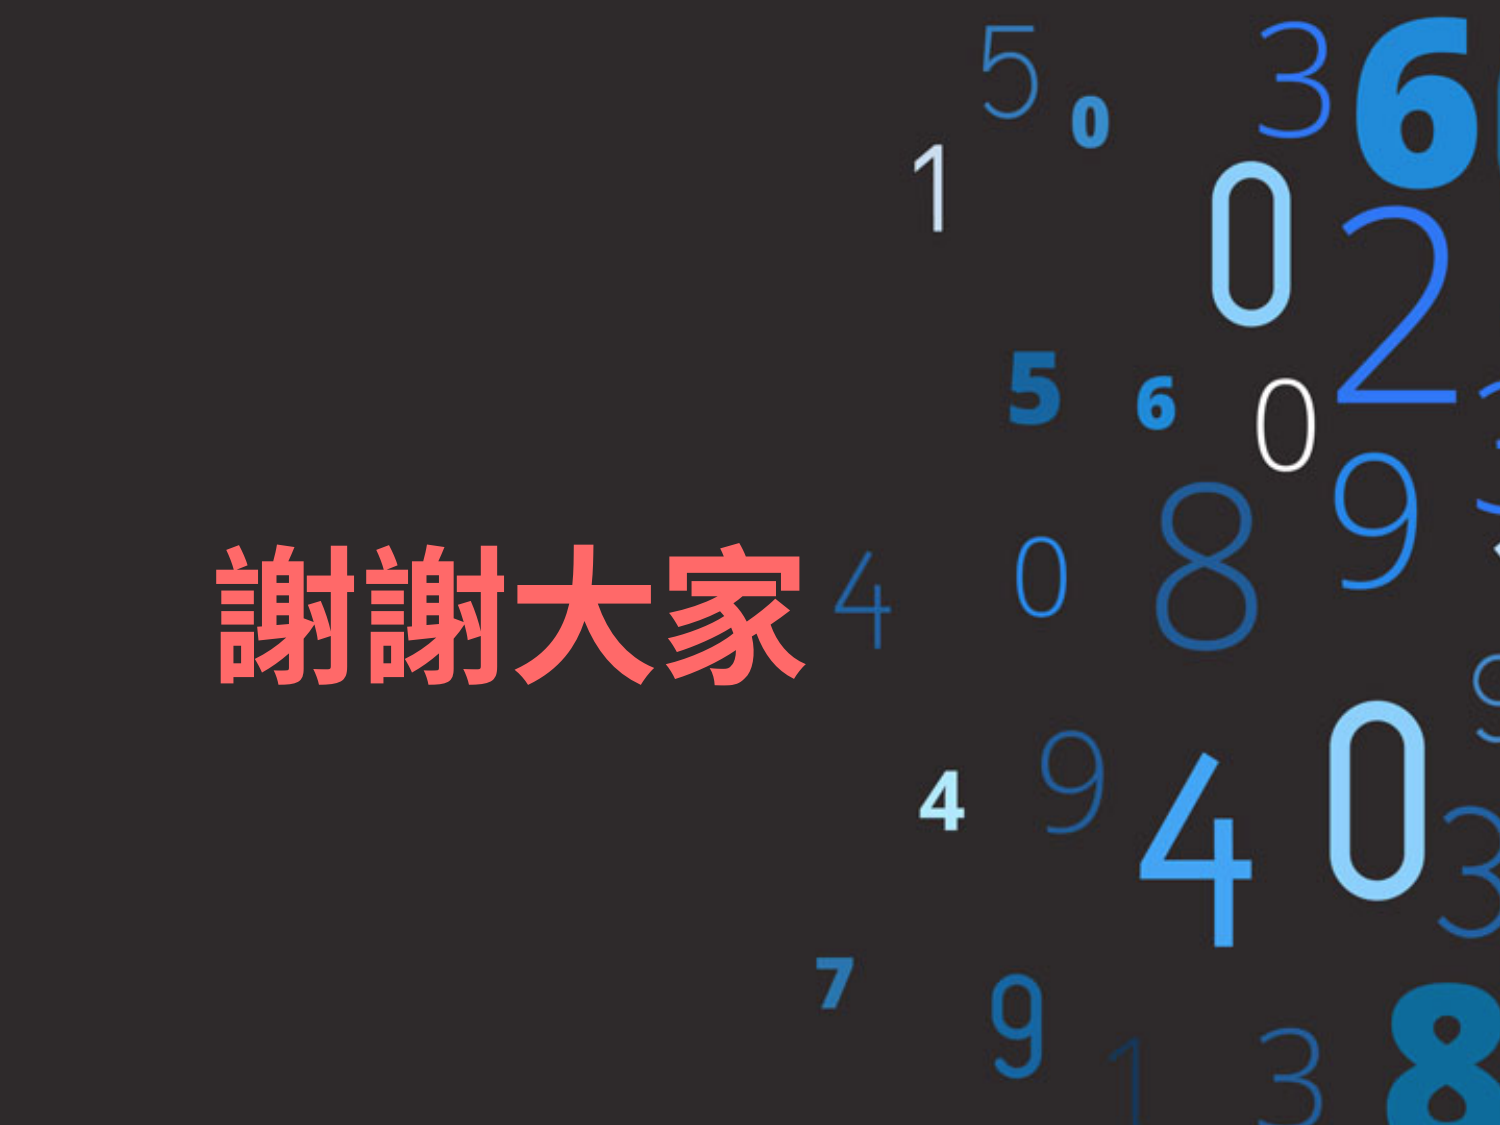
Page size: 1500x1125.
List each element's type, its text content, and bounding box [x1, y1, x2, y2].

text_box 謝謝大家 [29, 515, 990, 710]
